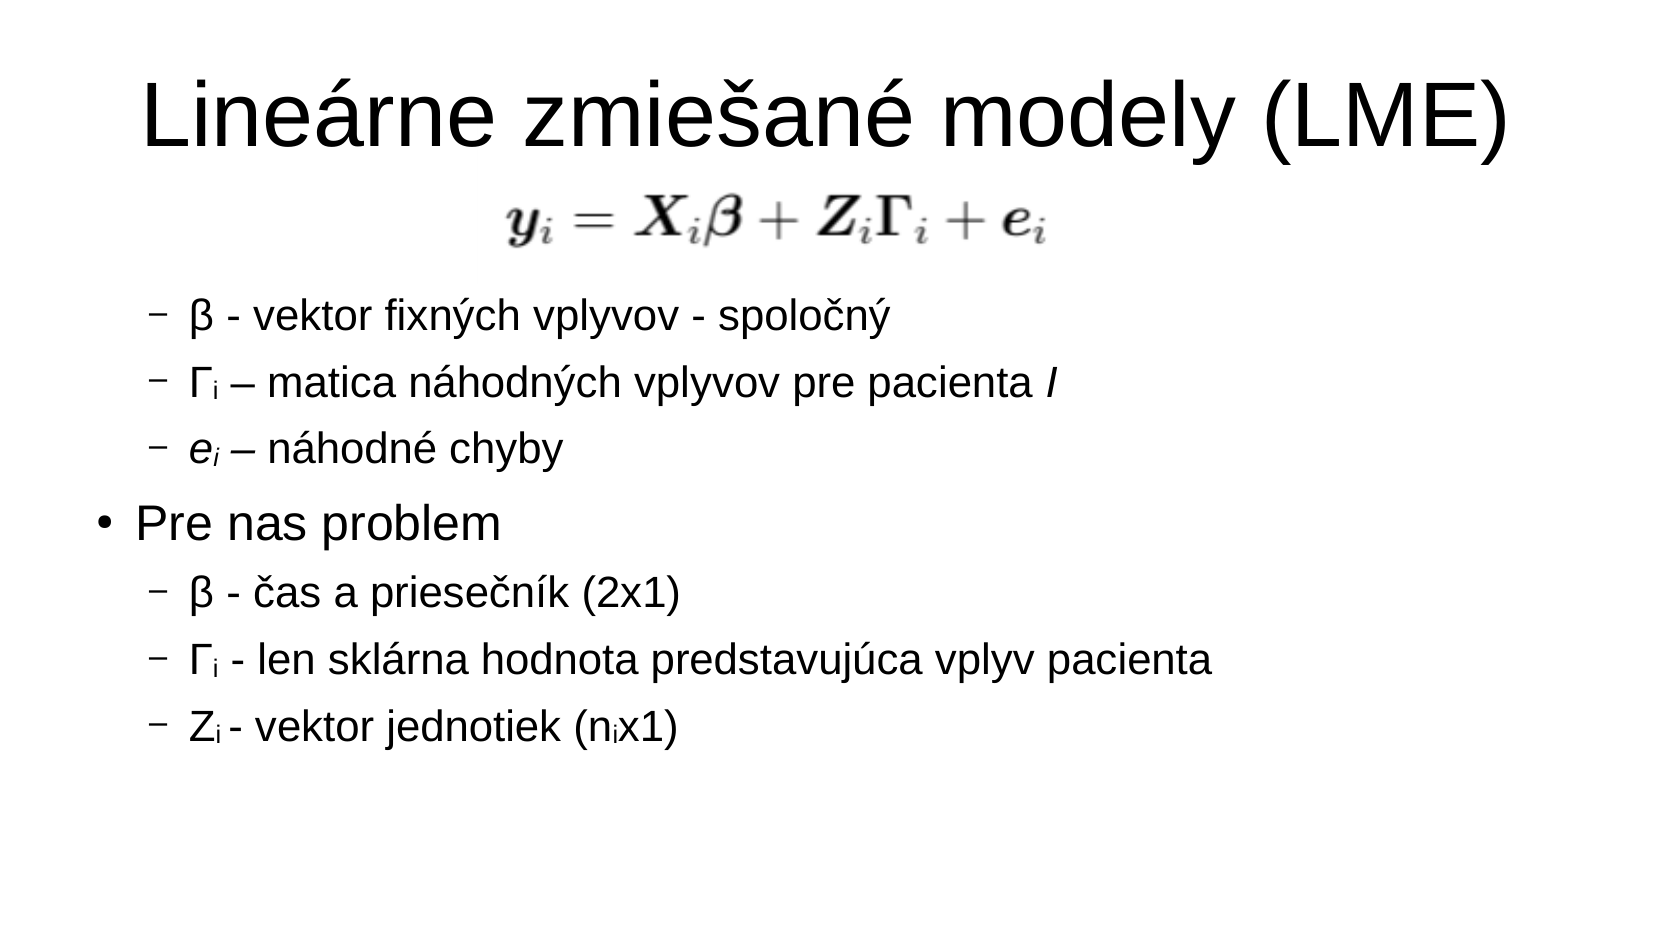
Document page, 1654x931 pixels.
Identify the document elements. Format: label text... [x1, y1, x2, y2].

title Lineárne zmiešané modely (LME) [82, 37, 1571, 193]
picture [476, 193, 1052, 217]
list β - vektor fixných vplyvov - spoločný Γi – matica náhodných vplyvov pre pacienta I ei – náhodné chyby Pre nas problem β - čas a priesečník (2x1) Γi - len sklárna hodnota predstavujúca vplyv pacienta Zi - vektor jednotiek (nix1) [82, 217, 1571, 758]
